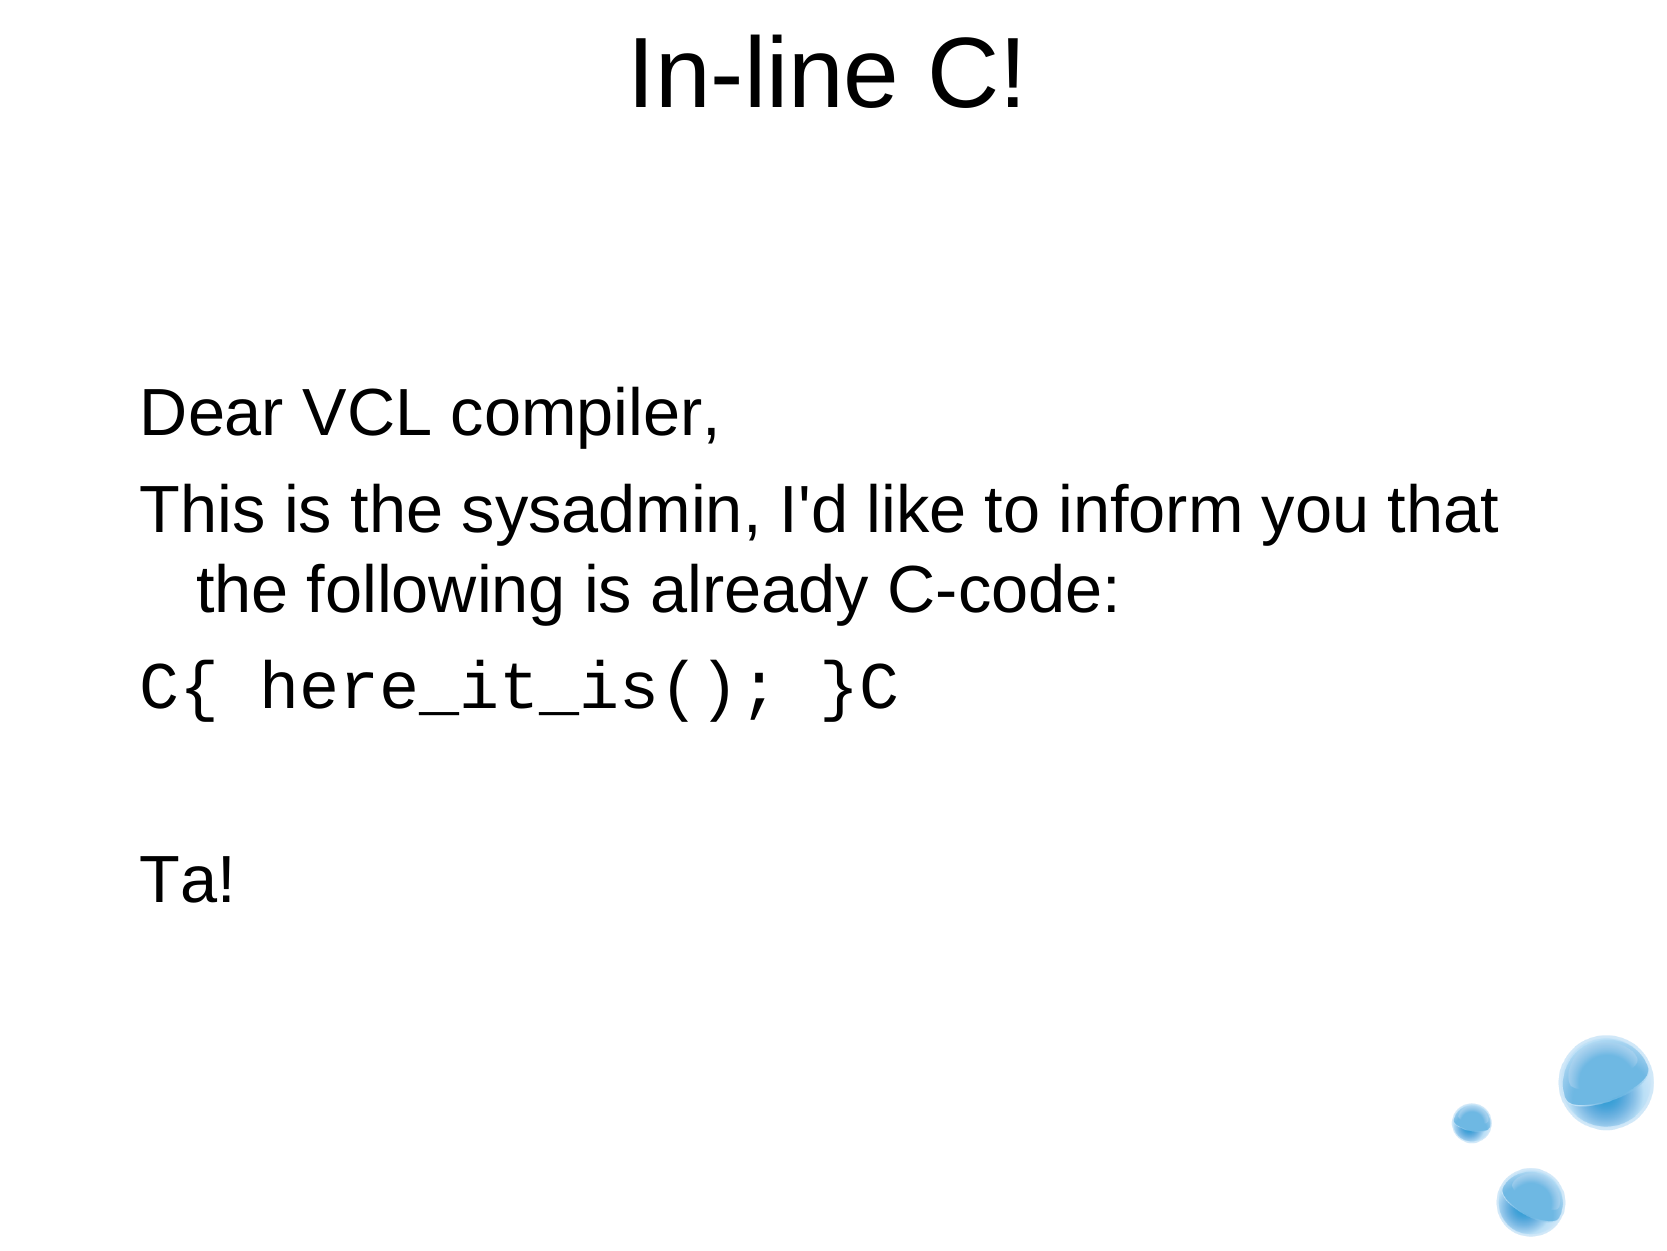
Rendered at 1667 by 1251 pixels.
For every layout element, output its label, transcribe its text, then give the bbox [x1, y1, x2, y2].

picture [1451, 1033, 1654, 1238]
title In-line C! [119, 0, 1536, 224]
list Dear VCL compiler, This is the sysadmin, I'd like to inform you that the following is already C-code: C{ here_it_is(); }C Ta! [124, 360, 1541, 1187]
